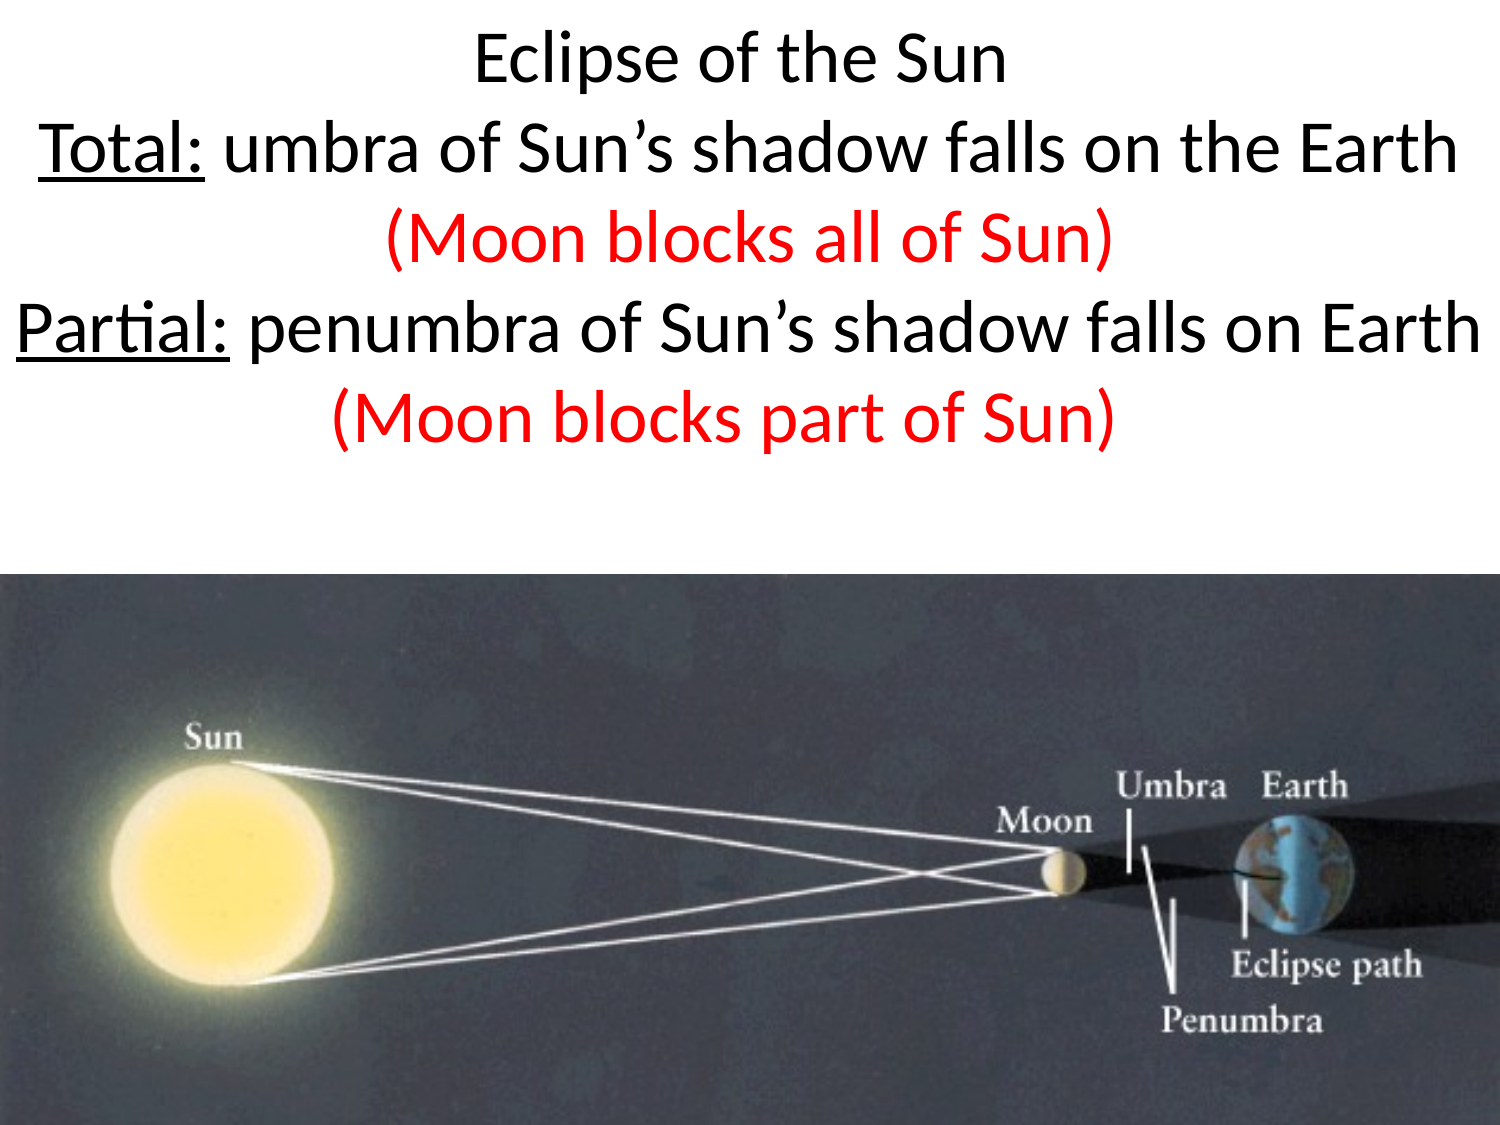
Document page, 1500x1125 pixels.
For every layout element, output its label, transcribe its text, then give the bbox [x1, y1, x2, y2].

picture [0, 574, 1500, 1125]
text_box Eclipse of the Sun Total: umbra of Sun’s shadow falls on the Earth (Moon blocks all of Sun) Partial: penumbra of Sun’s shadow falls on Earth (Moon blocks part of Sun) [0, 0, 1500, 465]
